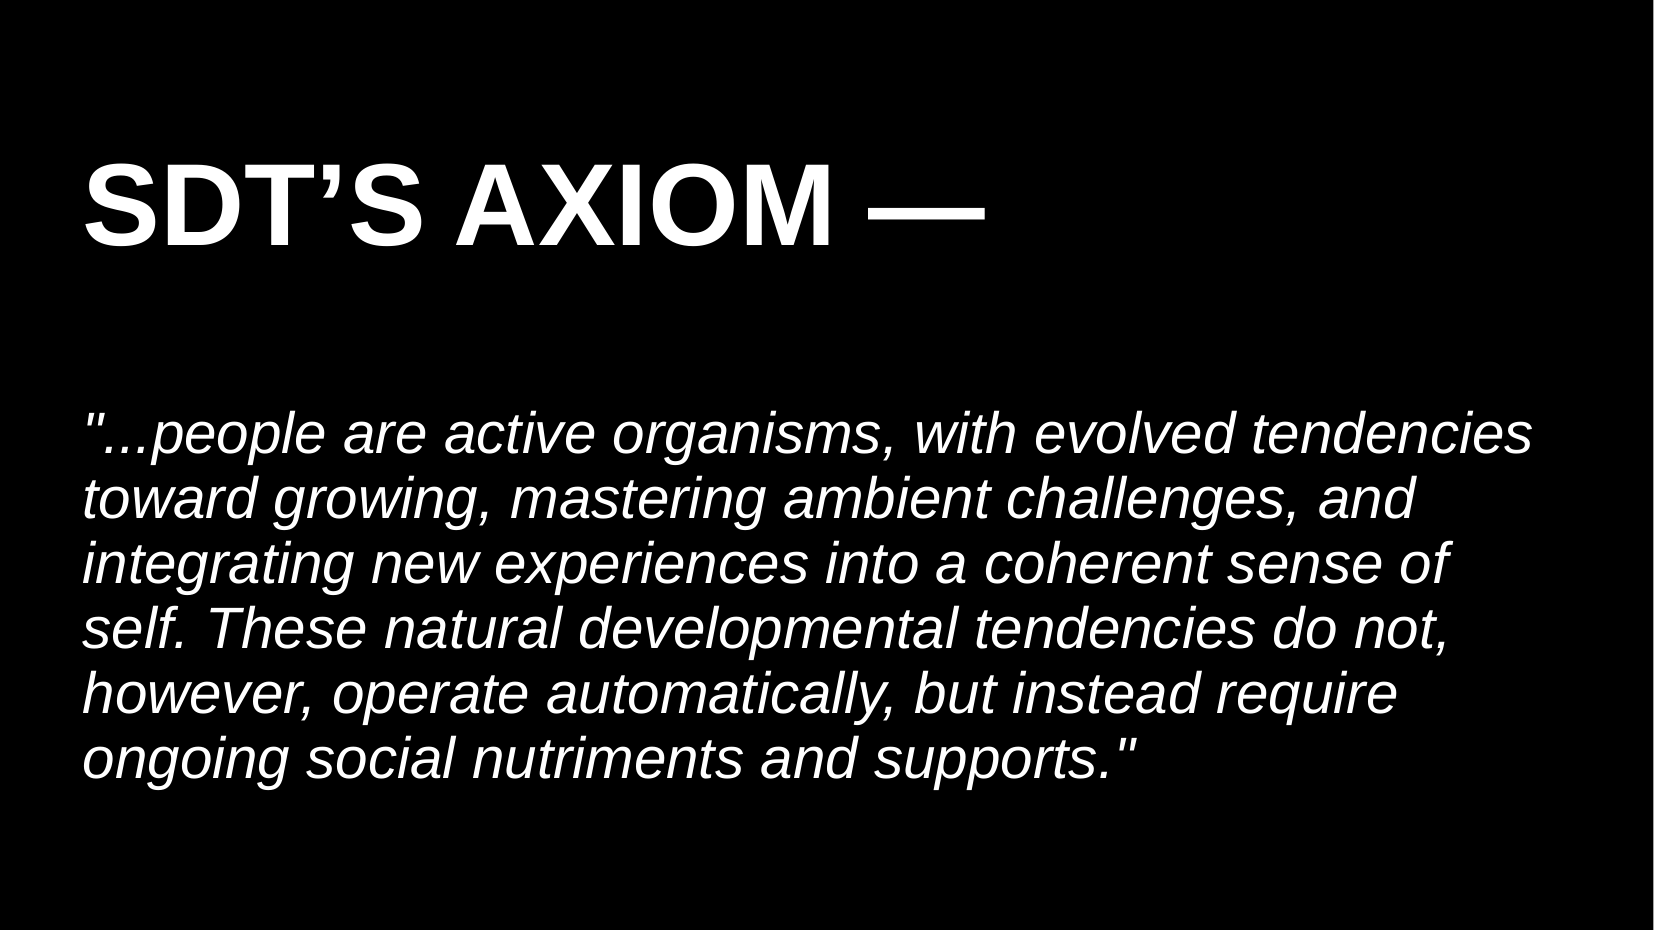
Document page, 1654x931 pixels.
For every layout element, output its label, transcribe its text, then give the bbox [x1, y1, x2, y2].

subtitle SDT’S AXIOM — "...people are active organisms, with evolved tendencies toward growing, mastering ambient challenges, and integrating new experiences into a coherent sense of self. These natural developmental tendencies do not, however, operate automatically, but instead require ongoing social nutriments and supports." [82, 0, 1571, 931]
